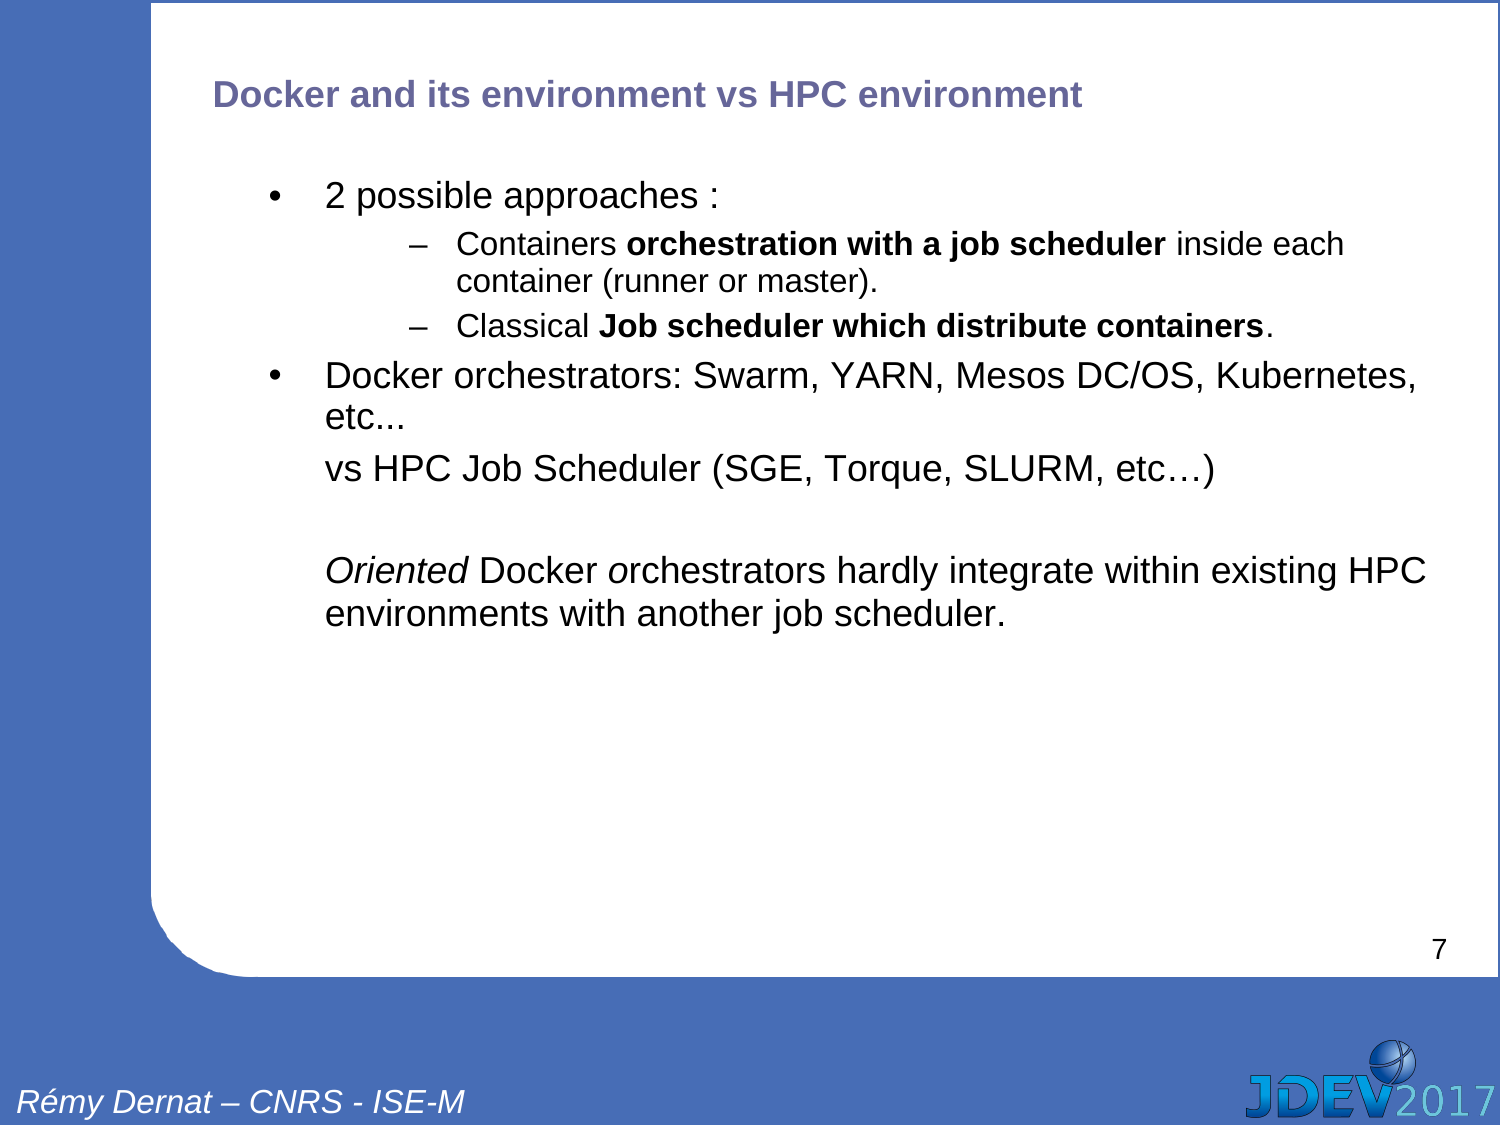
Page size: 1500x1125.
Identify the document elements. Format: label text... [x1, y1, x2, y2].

text_box Rémy Dernat – CNRS - ISE-M [0, 1075, 488, 1125]
list 2 possible approaches : Containers orchestration with a job scheduler inside each container (runner or master). Classical Job scheduler which distribute containers. Docker orchestrators: Swarm, YARN, Mesos DC/OS, Kubernetes, etc... vs HPC Job Scheduler (SGE, Torque, SLURM, etc…) Oriented Docker orchestrators hardly integrate within existing HPC environments with another job scheduler. [212, 174, 1448, 828]
picture [0, 0, 1500, 1125]
title Docker and its environment vs HPC environment [212, 24, 1447, 164]
